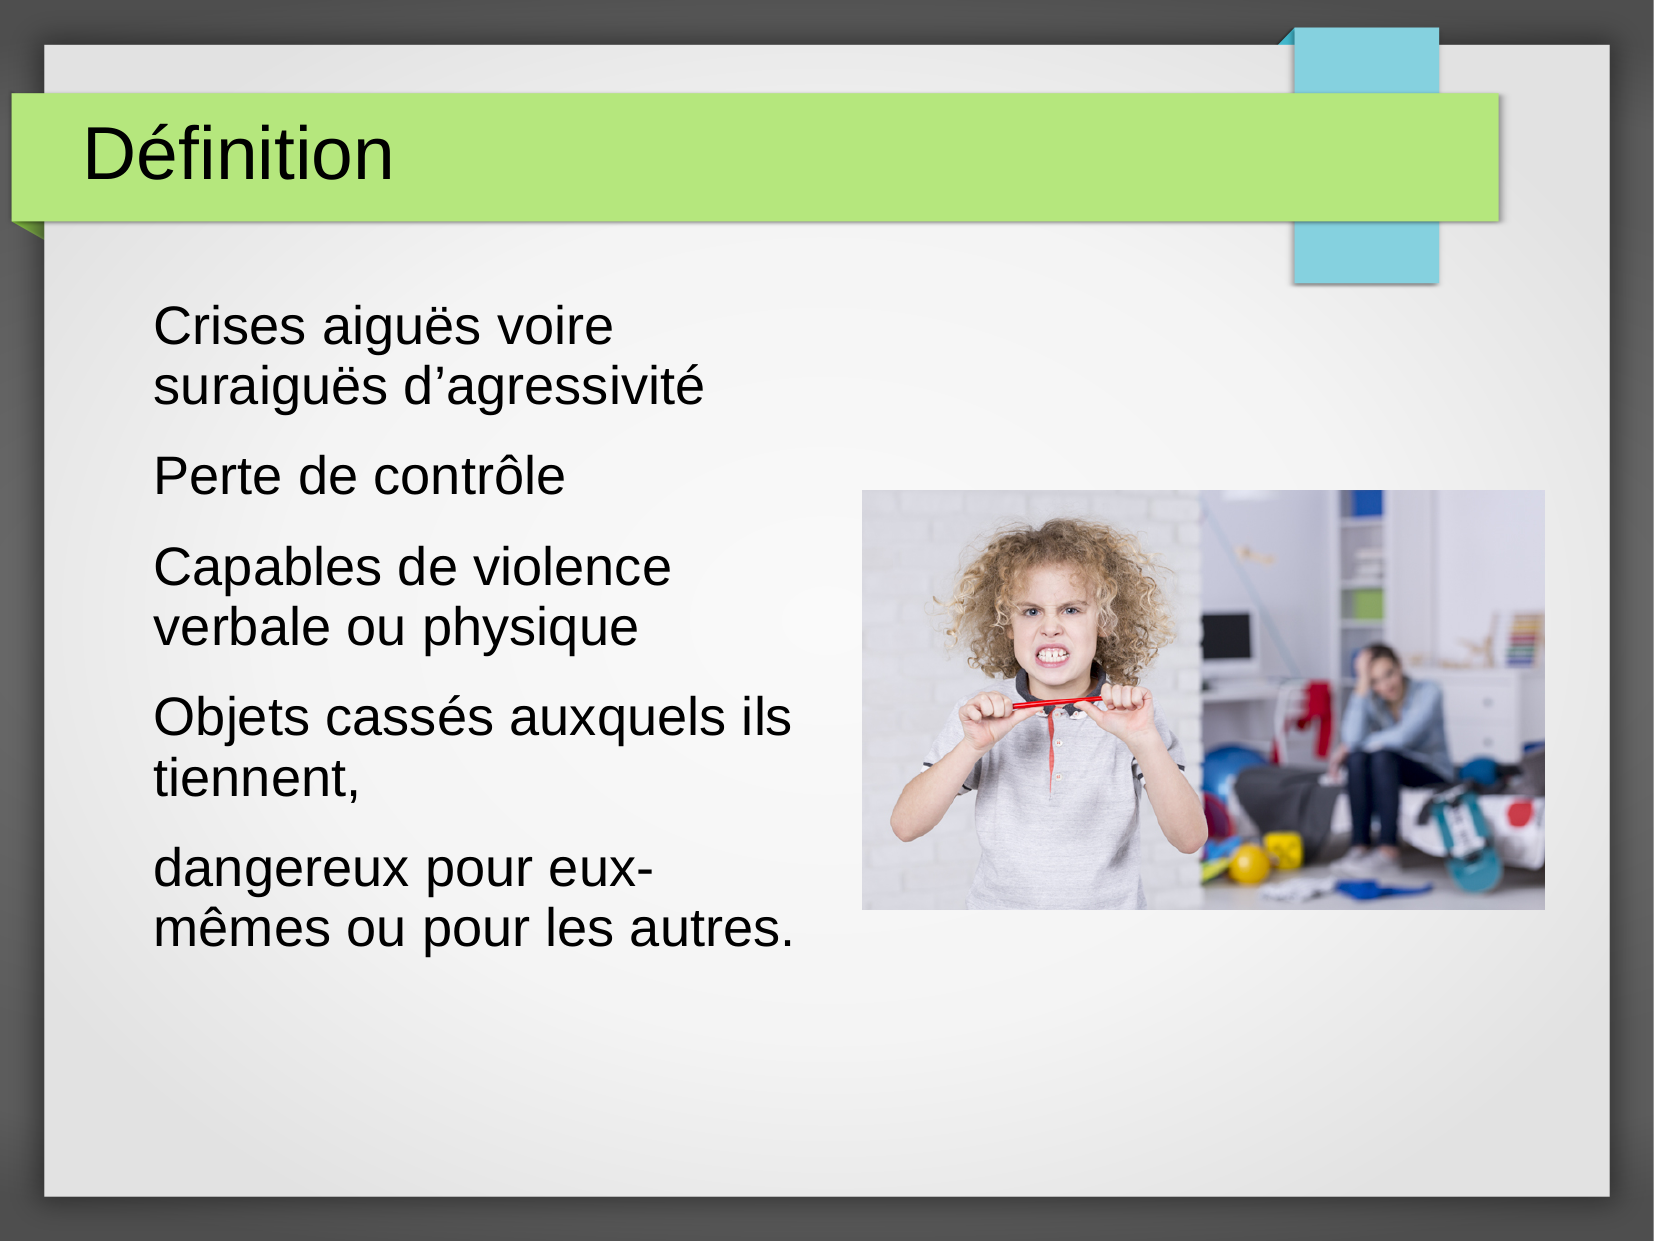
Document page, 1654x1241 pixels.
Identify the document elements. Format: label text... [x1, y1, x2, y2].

title Définition [82, 94, 1264, 213]
picture [0, 0, 1654, 1241]
list Crises aiguës voire suraiguës d’agressivité Perte de contrôle Capables de violence verbale ou physique Objets cassés auxquels ils tiennent, dangereux pour eux-mêmes ou pour les autres. [82, 295, 809, 1015]
